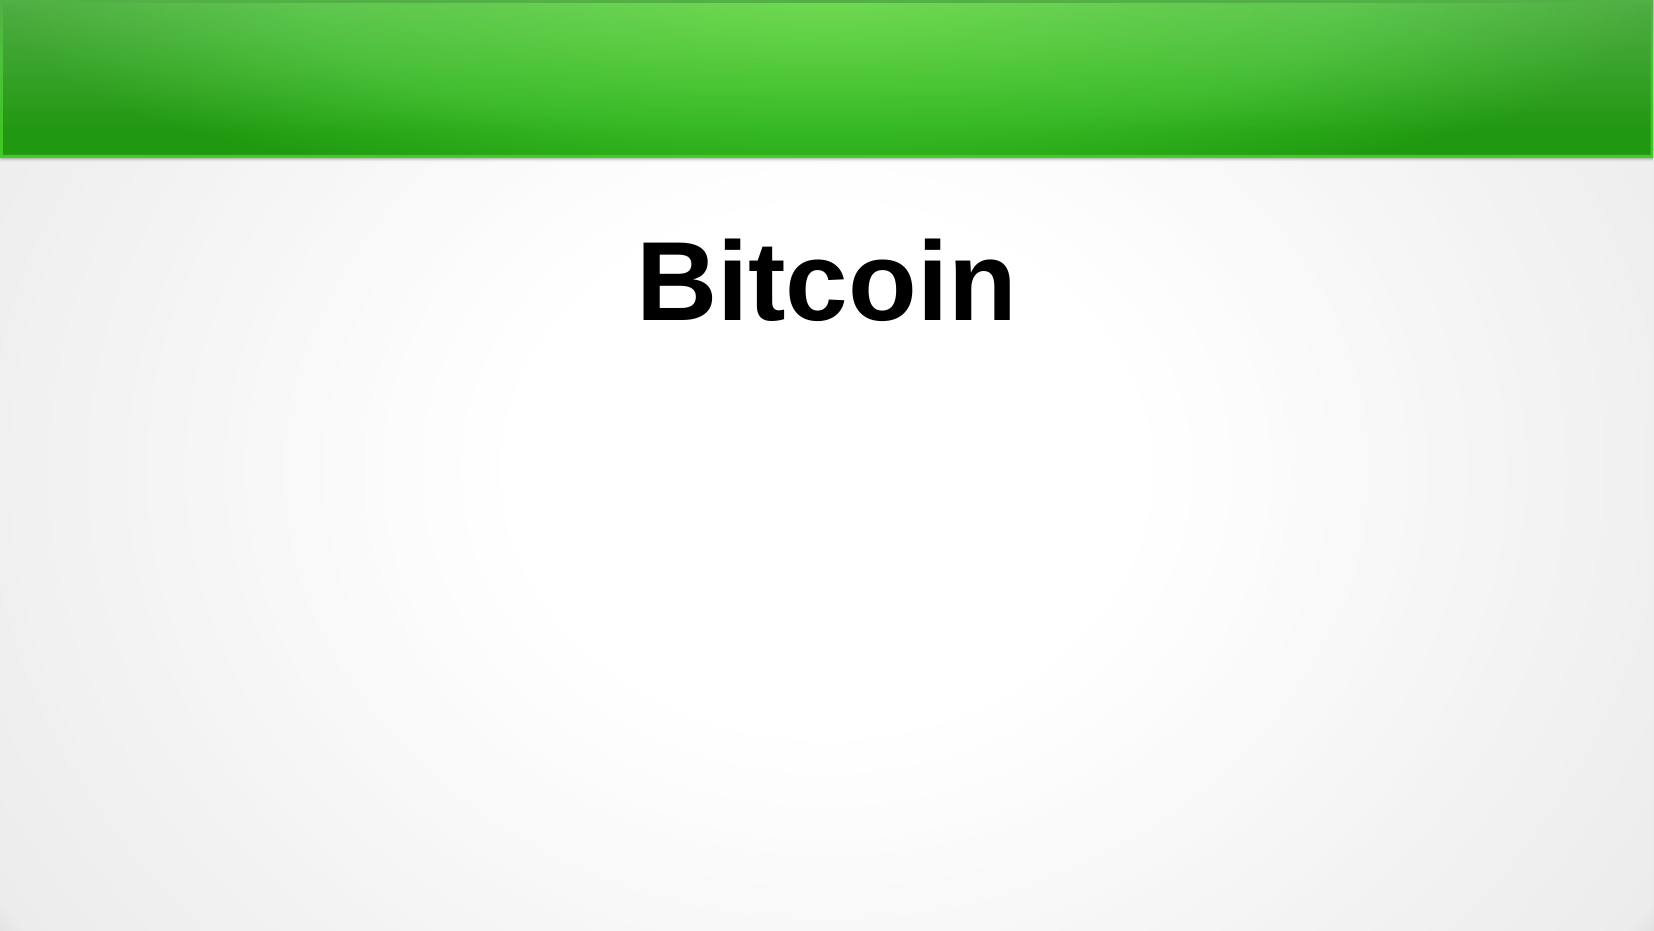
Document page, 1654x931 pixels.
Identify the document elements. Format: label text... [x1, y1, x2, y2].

subtitle Bitcoin [82, 35, 1571, 529]
